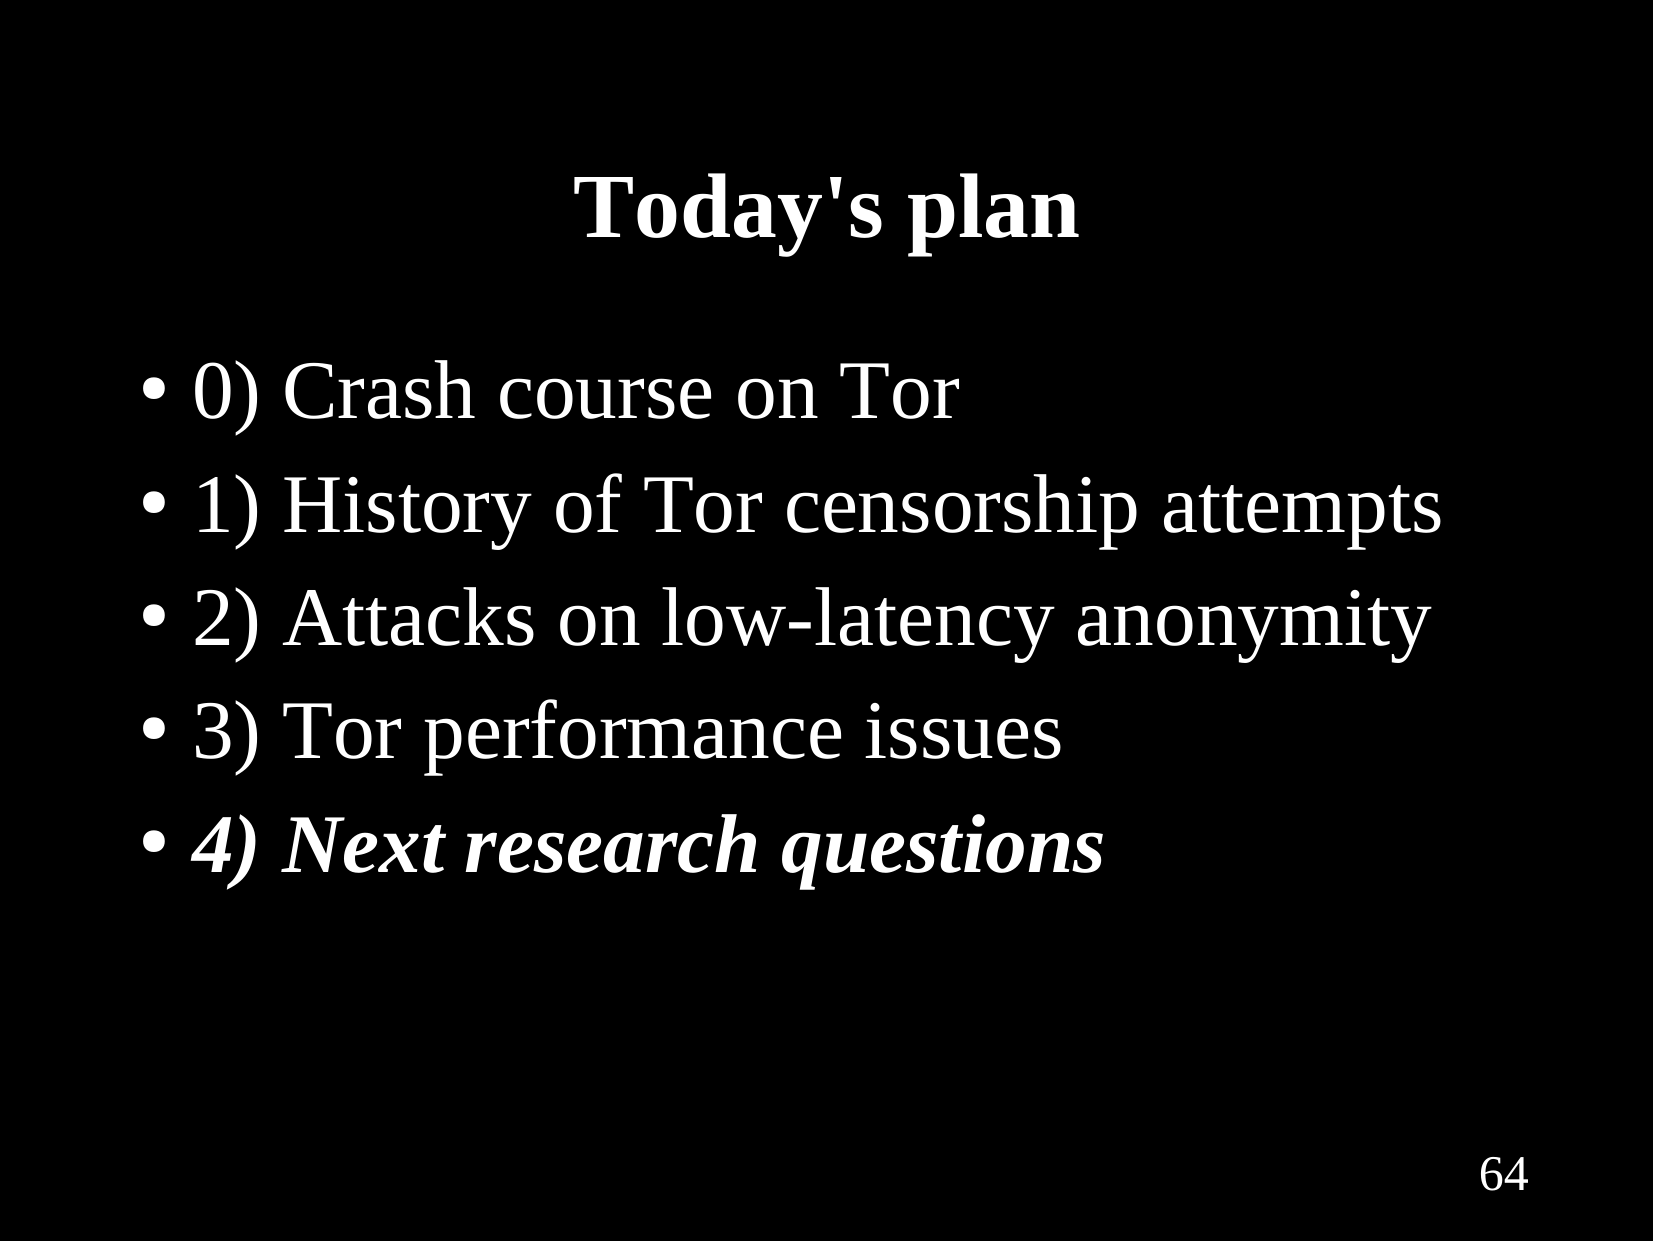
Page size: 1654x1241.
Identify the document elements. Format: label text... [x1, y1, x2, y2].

list 0) Crash course on Tor 1) History of Tor censorship attempts 2) Attacks on low-latency anonymity 3) Tor performance issues 4) Next research questions [121, 344, 1534, 1127]
title Today's plan [121, 102, 1534, 311]
